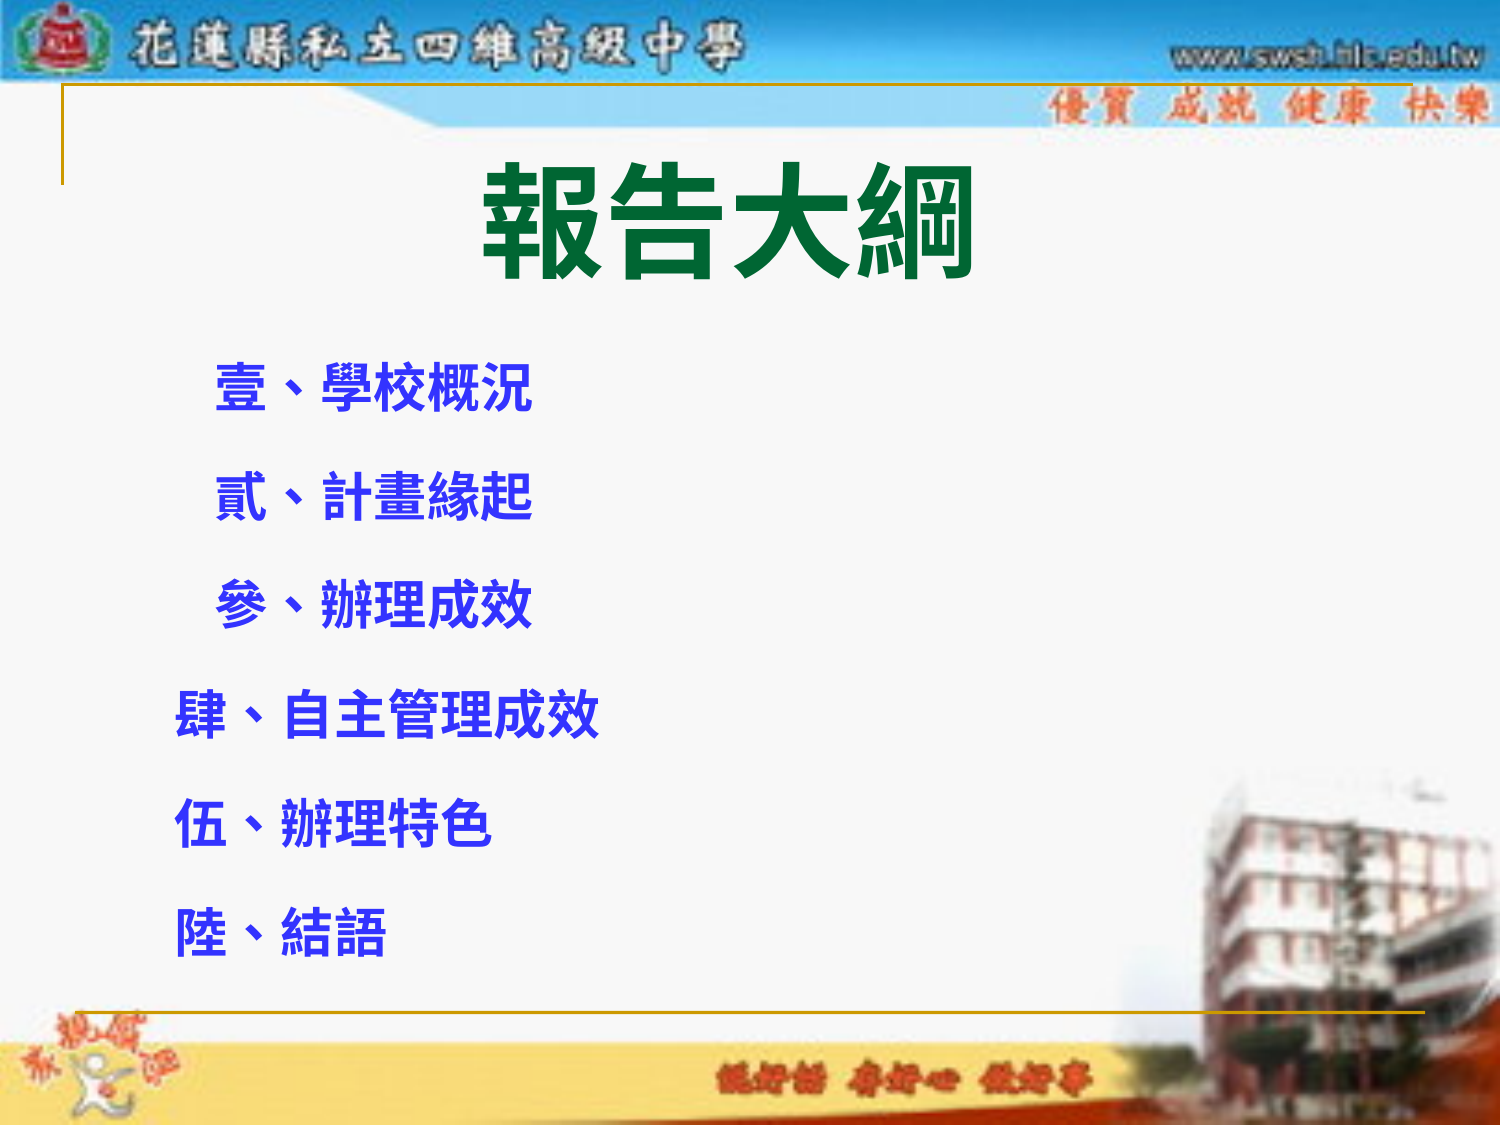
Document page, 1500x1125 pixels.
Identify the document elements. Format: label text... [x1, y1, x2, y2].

list 壹、學校概況 貳、計畫緣起 參、辦理成效 肆、自主管理成效 伍、辦理特色 陸、結語 [159, 314, 1412, 976]
text_box P2 [0, 1023, 262, 1099]
text_box [1080, 1023, 1431, 1099]
title 報告大綱 [206, 125, 1199, 313]
